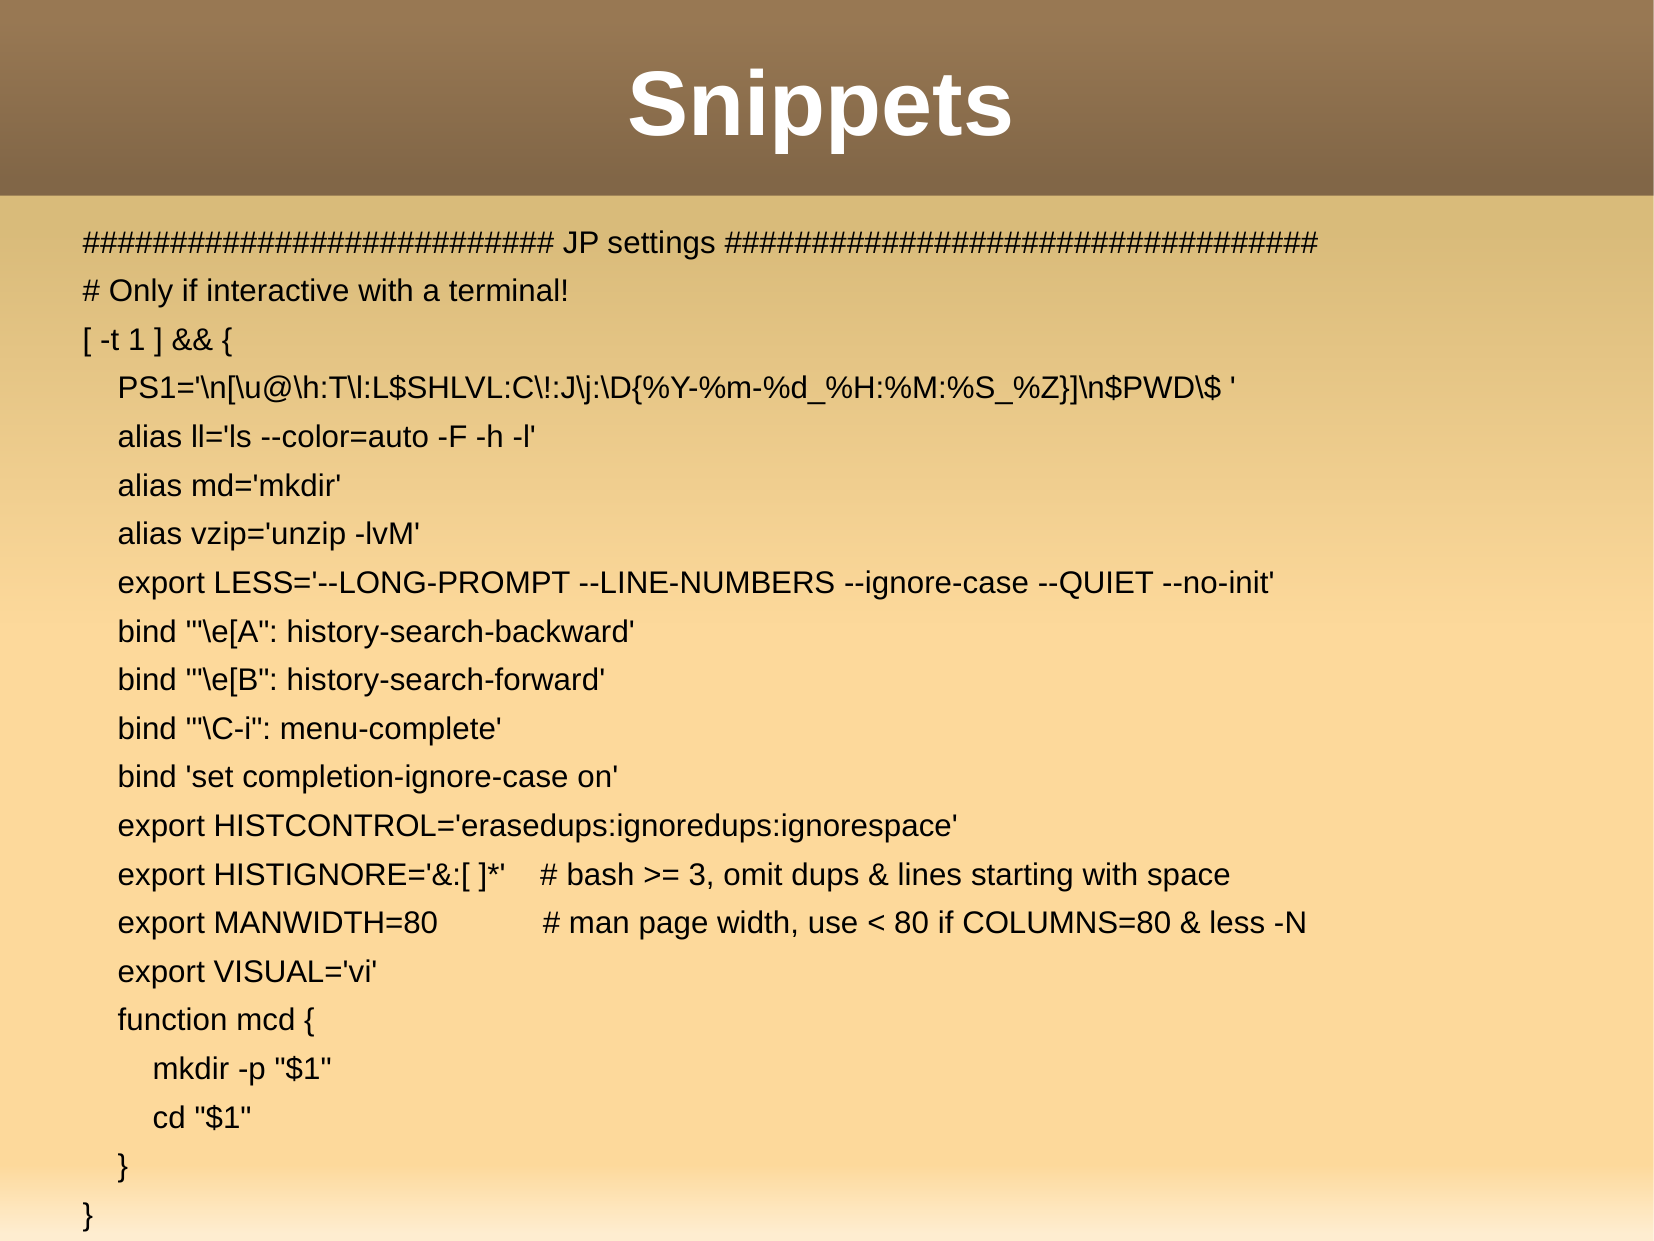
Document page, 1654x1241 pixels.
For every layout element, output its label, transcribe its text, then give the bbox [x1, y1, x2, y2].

picture [0, 0, 1654, 1241]
title Snippets [76, 0, 1565, 208]
list ########################### JP settings ################################## # Only if interactive with a terminal! [ -t 1 ] && { PS1='\n[\u@\h:T\l:L$SHLVL:C\!:J\j:\D{%Y-%m-%d_%H:%M:%S_%Z}]\n$PWD\$ ' alias ll='ls --color=auto -F -h -l' alias md='mkdir' alias vzip='unzip -lvM' export LESS='--LONG-PROMPT --LINE-NUMBERS --ignore-case --QUIET --no-init' bind '"\e[A": history-search-backward' bind '"\e[B": history-search-forward' bind '"\C-i": menu-complete' bind 'set completion-ignore-case on' export HISTCONTROL='erasedups:ignoredups:ignorespace' export HISTIGNORE='&:[ ]*' # bash >= 3, omit dups & lines starting with space export MANWIDTH=80 # man page width, use < 80 if COLUMNS=80 & less -N export VISUAL='vi' function mcd { mkdir -p "$1" cd "$1" } } [82, 225, 1571, 1241]
